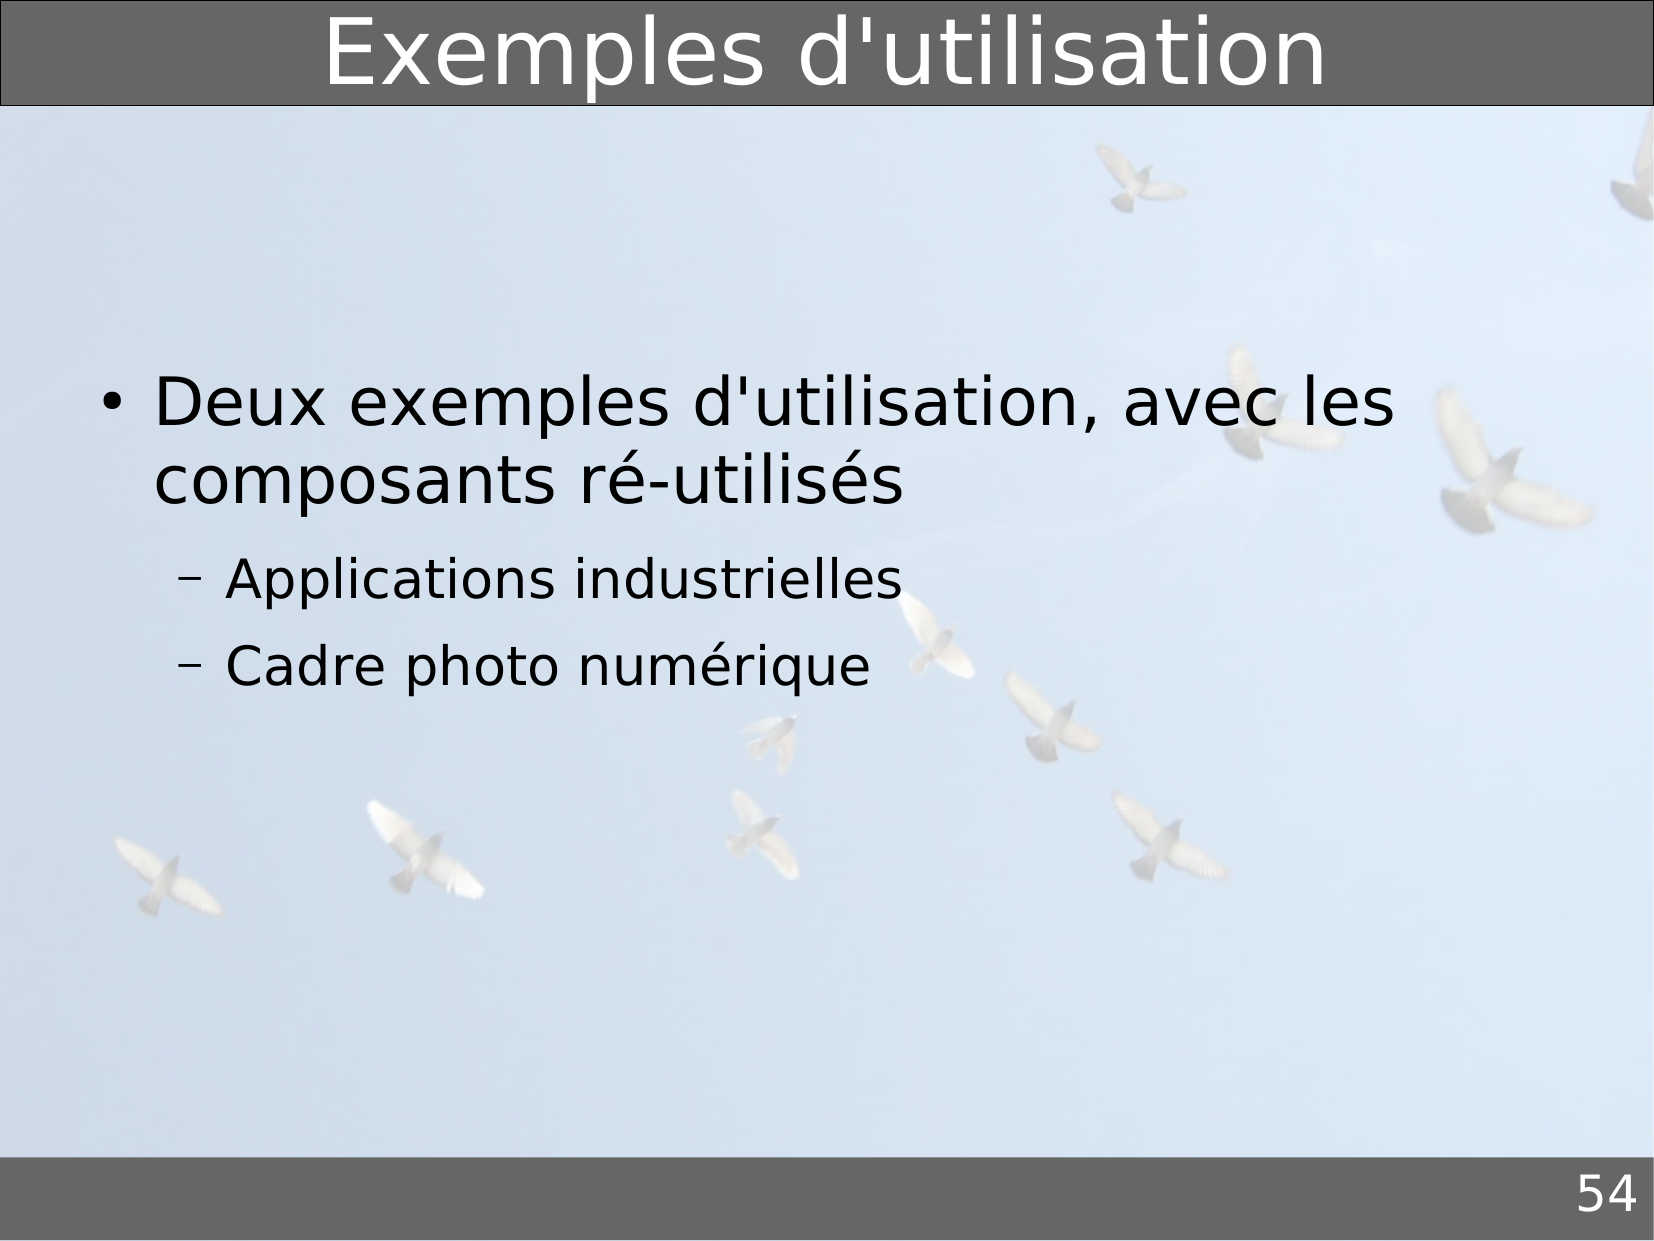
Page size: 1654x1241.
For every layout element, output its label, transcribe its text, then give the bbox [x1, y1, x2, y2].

title Exemples d'utilisation [0, 0, 1654, 107]
list Deux exemples d'utilisation, avec les composants ré-utilisés Applications industrielles Cadre photo numérique [82, 363, 1571, 1094]
